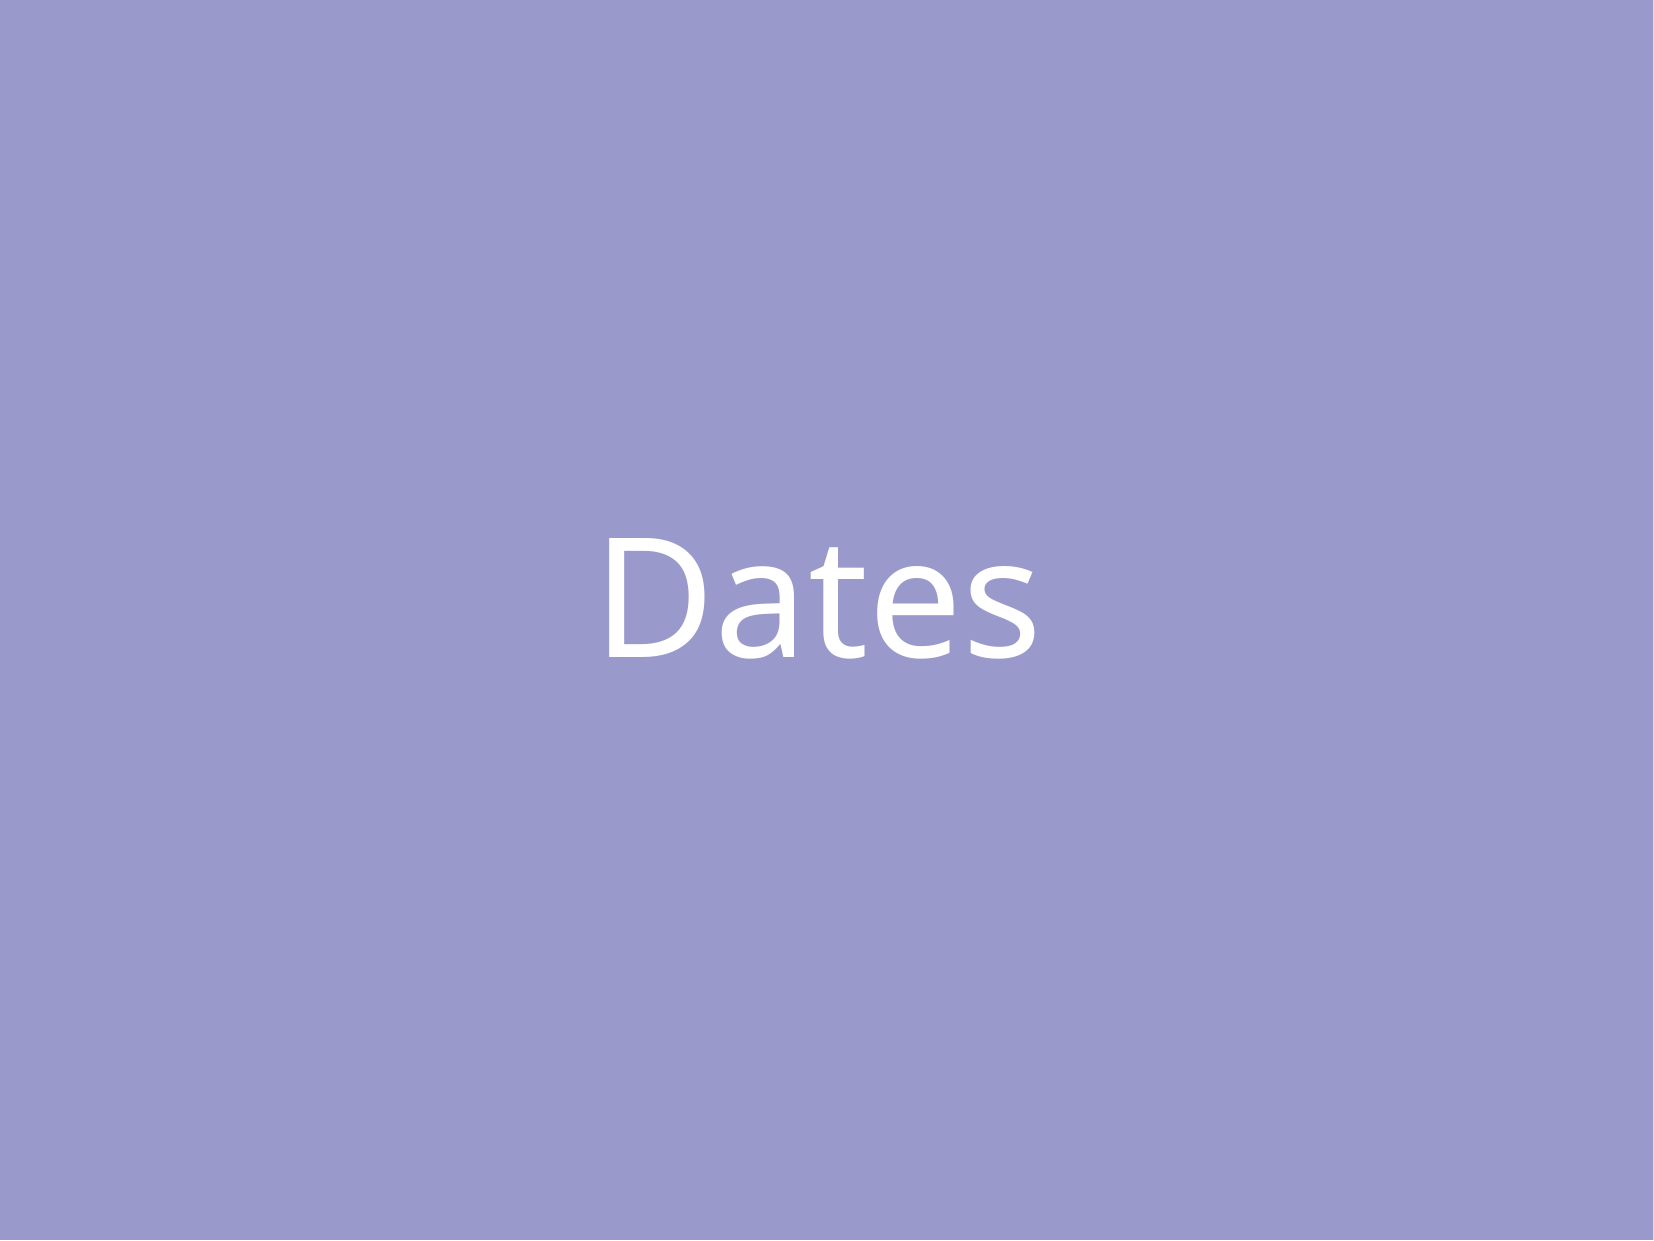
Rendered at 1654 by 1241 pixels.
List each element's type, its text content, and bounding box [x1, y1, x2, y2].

text_box Dates [0, 472, 1641, 682]
